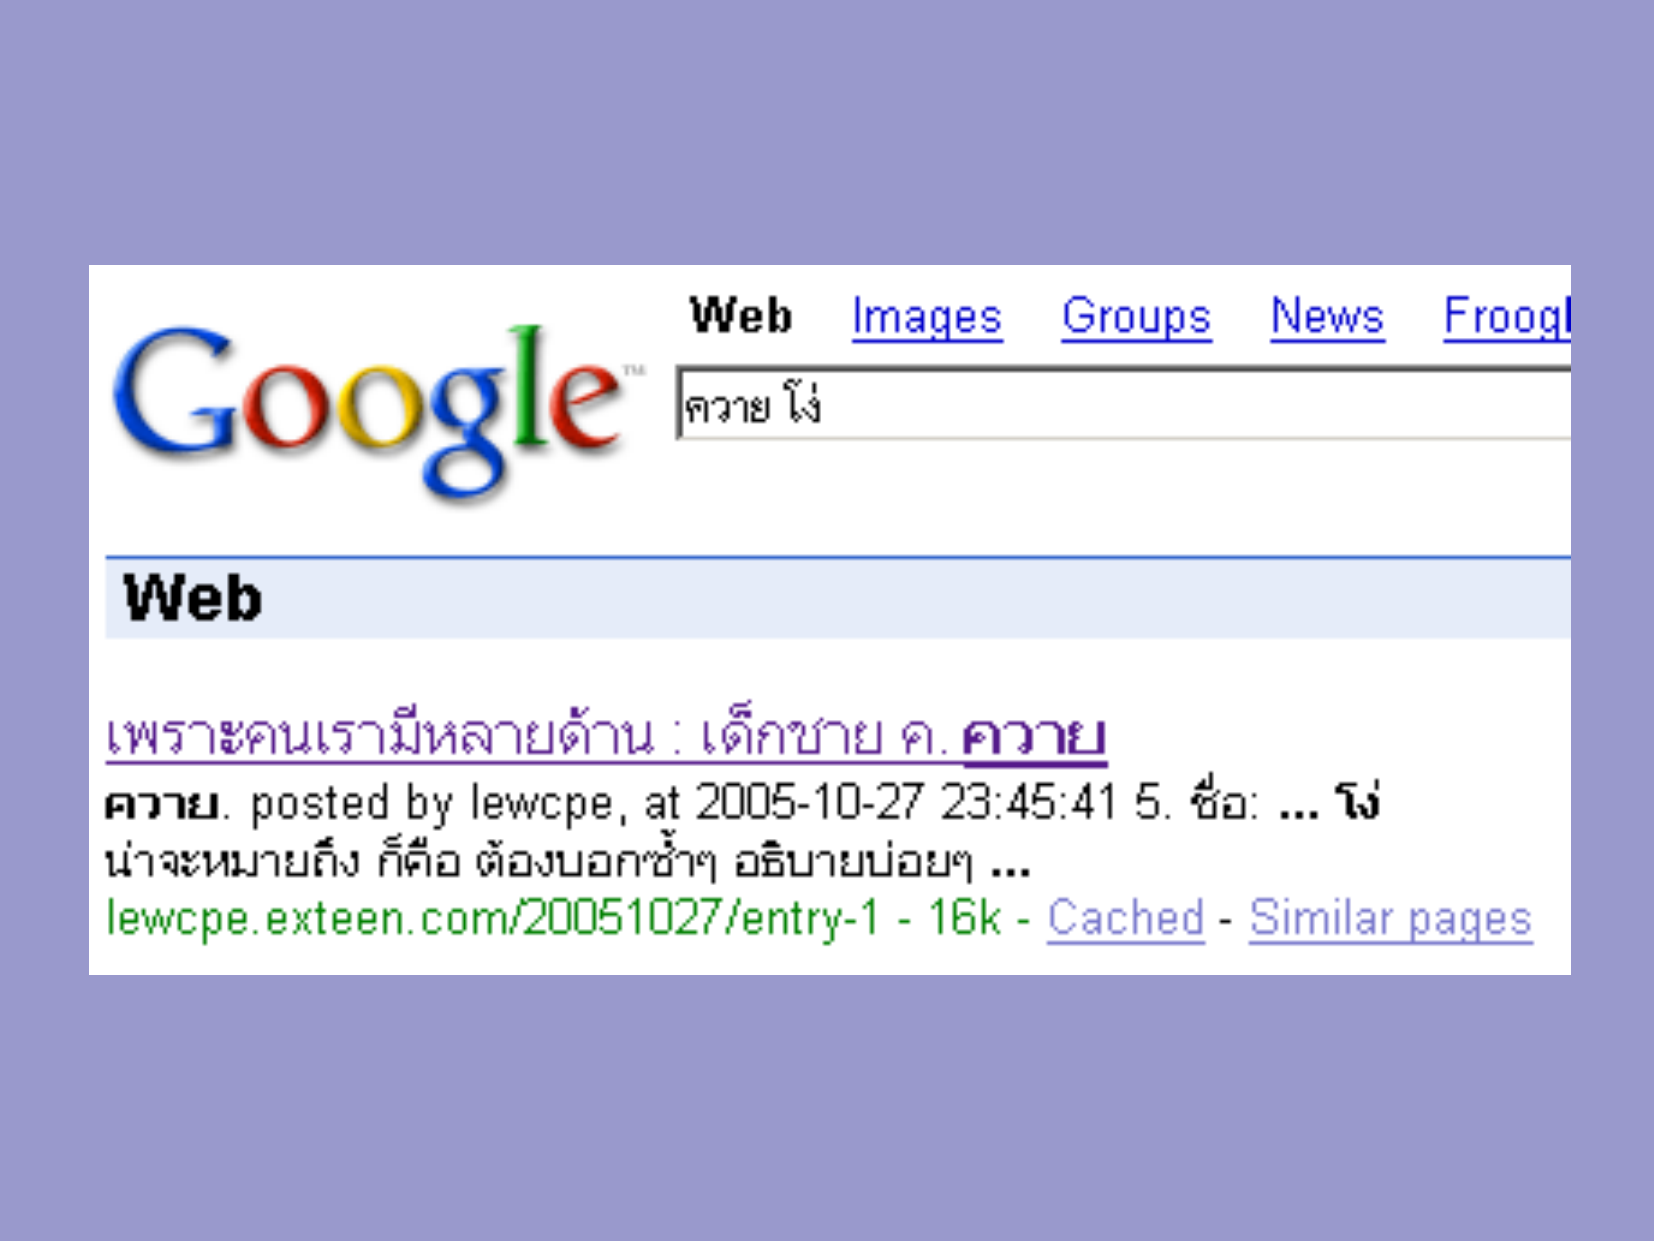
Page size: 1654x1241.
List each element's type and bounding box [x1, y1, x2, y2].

picture [89, 265, 1571, 976]
